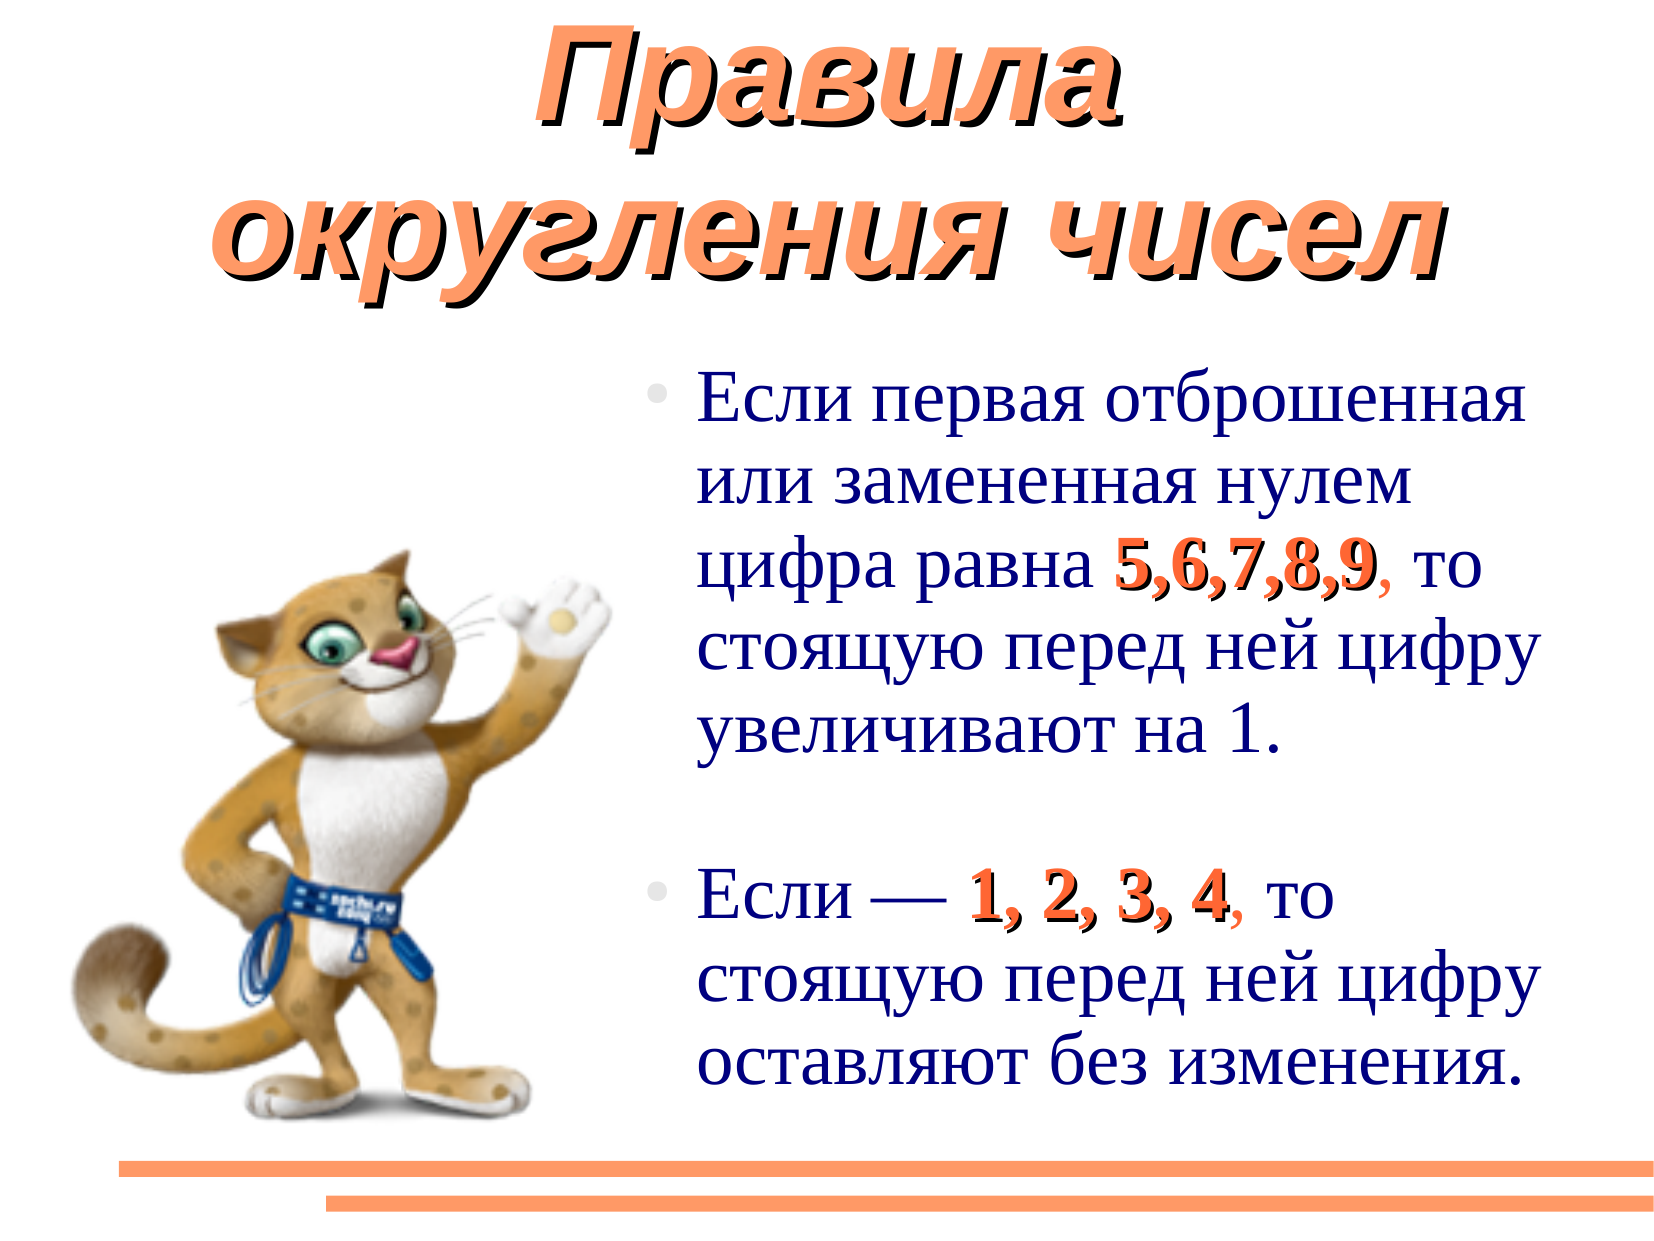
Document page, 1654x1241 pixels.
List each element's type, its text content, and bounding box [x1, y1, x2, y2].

picture [23, 382, 662, 1181]
list Если первая отброшенная или замененная нулем цифра равна 5,6,7,8,9, то стоящую перед ней цифру увеличивают на 1. Если — 1, 2, 3, 4, то стоящую перед ней цифру оставляют без изменения. [625, 354, 1619, 1102]
title Правила округления чисел [121, 0, 1534, 304]
